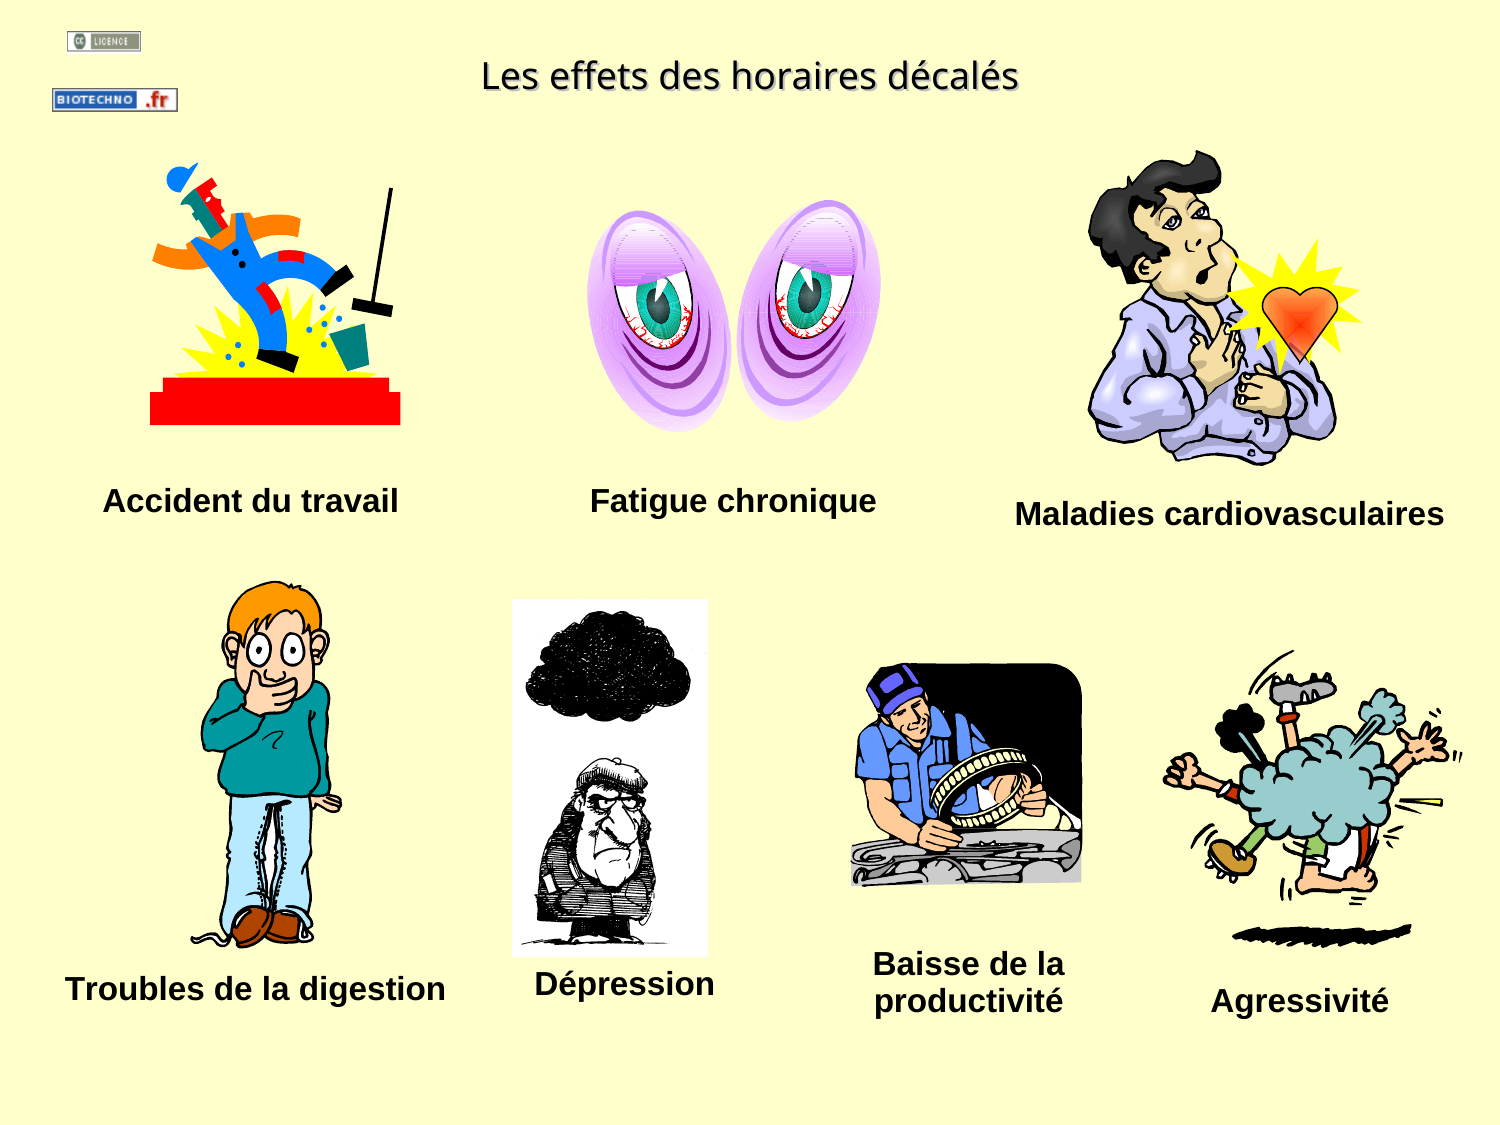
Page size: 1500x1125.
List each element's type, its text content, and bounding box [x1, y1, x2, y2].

text_box Les effets des horaires décalés [112, 24, 1388, 126]
text_box Fatigue chronique [575, 474, 926, 528]
picture [512, 600, 709, 957]
text_box [1225, 238, 1363, 376]
text_box Maladies cardiovasculaires [999, 487, 1500, 540]
picture [849, 662, 1083, 888]
text_box Accident du travail [87, 474, 438, 528]
picture [190, 575, 345, 953]
text_box Agressivité [1124, 975, 1476, 1028]
text_box Dépression [449, 957, 801, 1010]
picture [587, 200, 881, 433]
picture [1334, 321, 1339, 340]
picture [1162, 650, 1463, 949]
picture [1087, 149, 1339, 468]
text_box Baisse de la productivité [825, 937, 1113, 1027]
picture [150, 162, 401, 426]
picture [52, 88, 178, 112]
text_box Troubles de la digestion [50, 962, 488, 1015]
picture [1333, 275, 1339, 285]
picture [66, 31, 142, 54]
